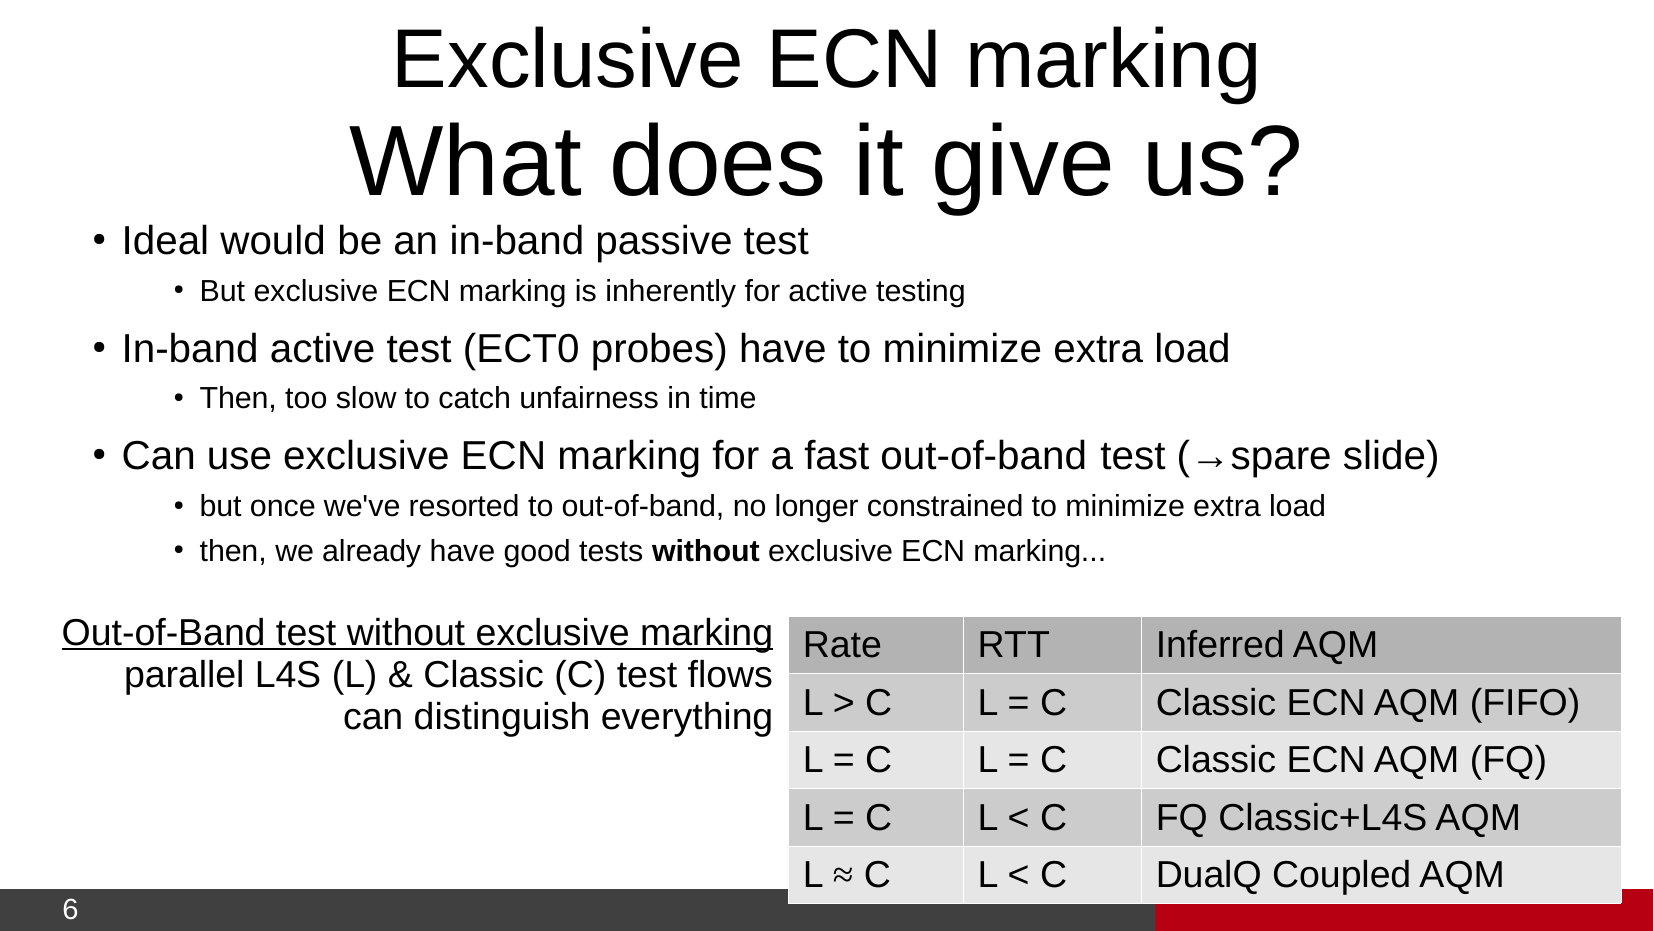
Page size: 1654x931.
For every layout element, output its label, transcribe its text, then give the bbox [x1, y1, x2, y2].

table_header Inferred AQM [1142, 617, 1621, 673]
table_cell L = C [789, 732, 963, 788]
table_cell L = C [964, 674, 1141, 731]
table_cell L < C [964, 847, 1141, 903]
table_cell Classic ECN AQM (FIFO) [1142, 674, 1621, 731]
table_header RTT [964, 617, 1141, 673]
table_cell L > C [789, 674, 963, 731]
title Exclusive ECN marking What does it give us? [82, 12, 1571, 217]
table_cell L = C [789, 789, 963, 846]
list Ideal would be an in-band passive test But exclusive ECN marking is inherently for active testing In-band active test (ECT0 probes) have to minimize extra load Then, too slow to catch unfairness in time Can use exclusive ECN marking for a fast out-of-band test (→spare slide) but once we've resorted to out-of-band, no longer constrained to minimize extra load then, we already have good tests without exclusive ECN marking... [82, 217, 1571, 569]
table_cell Classic ECN AQM (FQ) [1142, 732, 1621, 788]
table_cell L < C [964, 789, 1141, 846]
table_cell DualQ Coupled AQM [1142, 847, 1621, 903]
text_box Out-of-Band test without exclusive marking parallel L4S (L) & Classic (C) test flows can distinguish everything [46, 604, 789, 746]
table_cell L = C [964, 732, 1141, 788]
table_cell L ≈ C [789, 847, 963, 903]
table_header Rate [789, 617, 963, 673]
table_cell FQ Classic+L4S AQM [1142, 789, 1621, 846]
